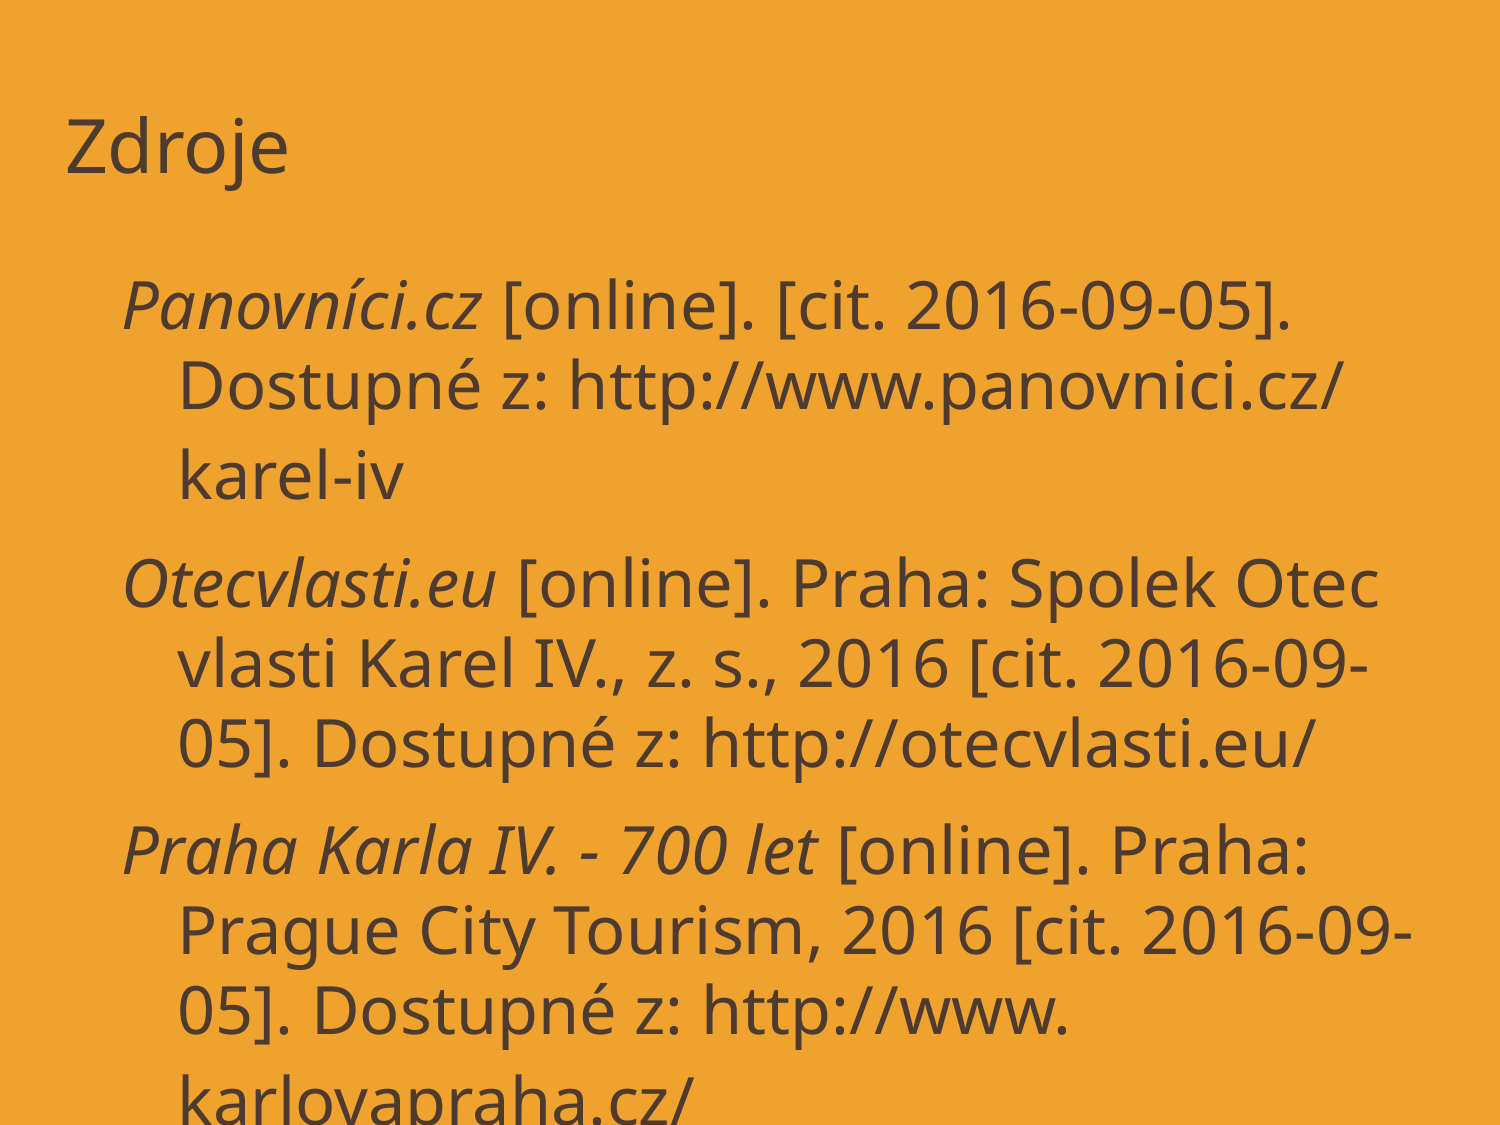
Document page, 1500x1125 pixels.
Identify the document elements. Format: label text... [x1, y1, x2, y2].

list Panovníci.cz [online]. [cit. 2016-09-05]. Dostupné z: http://www.panovnici.cz/karel-iv Otecvlasti.eu [online]. Praha: Spolek Otec vlasti Karel IV., z. s., 2016 [cit. 2016-09-05]. Dostupné z: http://otecvlasti.eu/ Praha Karla IV. - 700 let [online]. Praha: Prague City Tourism, 2016 [cit. 2016-09-05]. Dostupné z: http://www.karlovapraha.cz/ [50, 254, 1476, 998]
title Zdroje [50, 75, 1476, 213]
